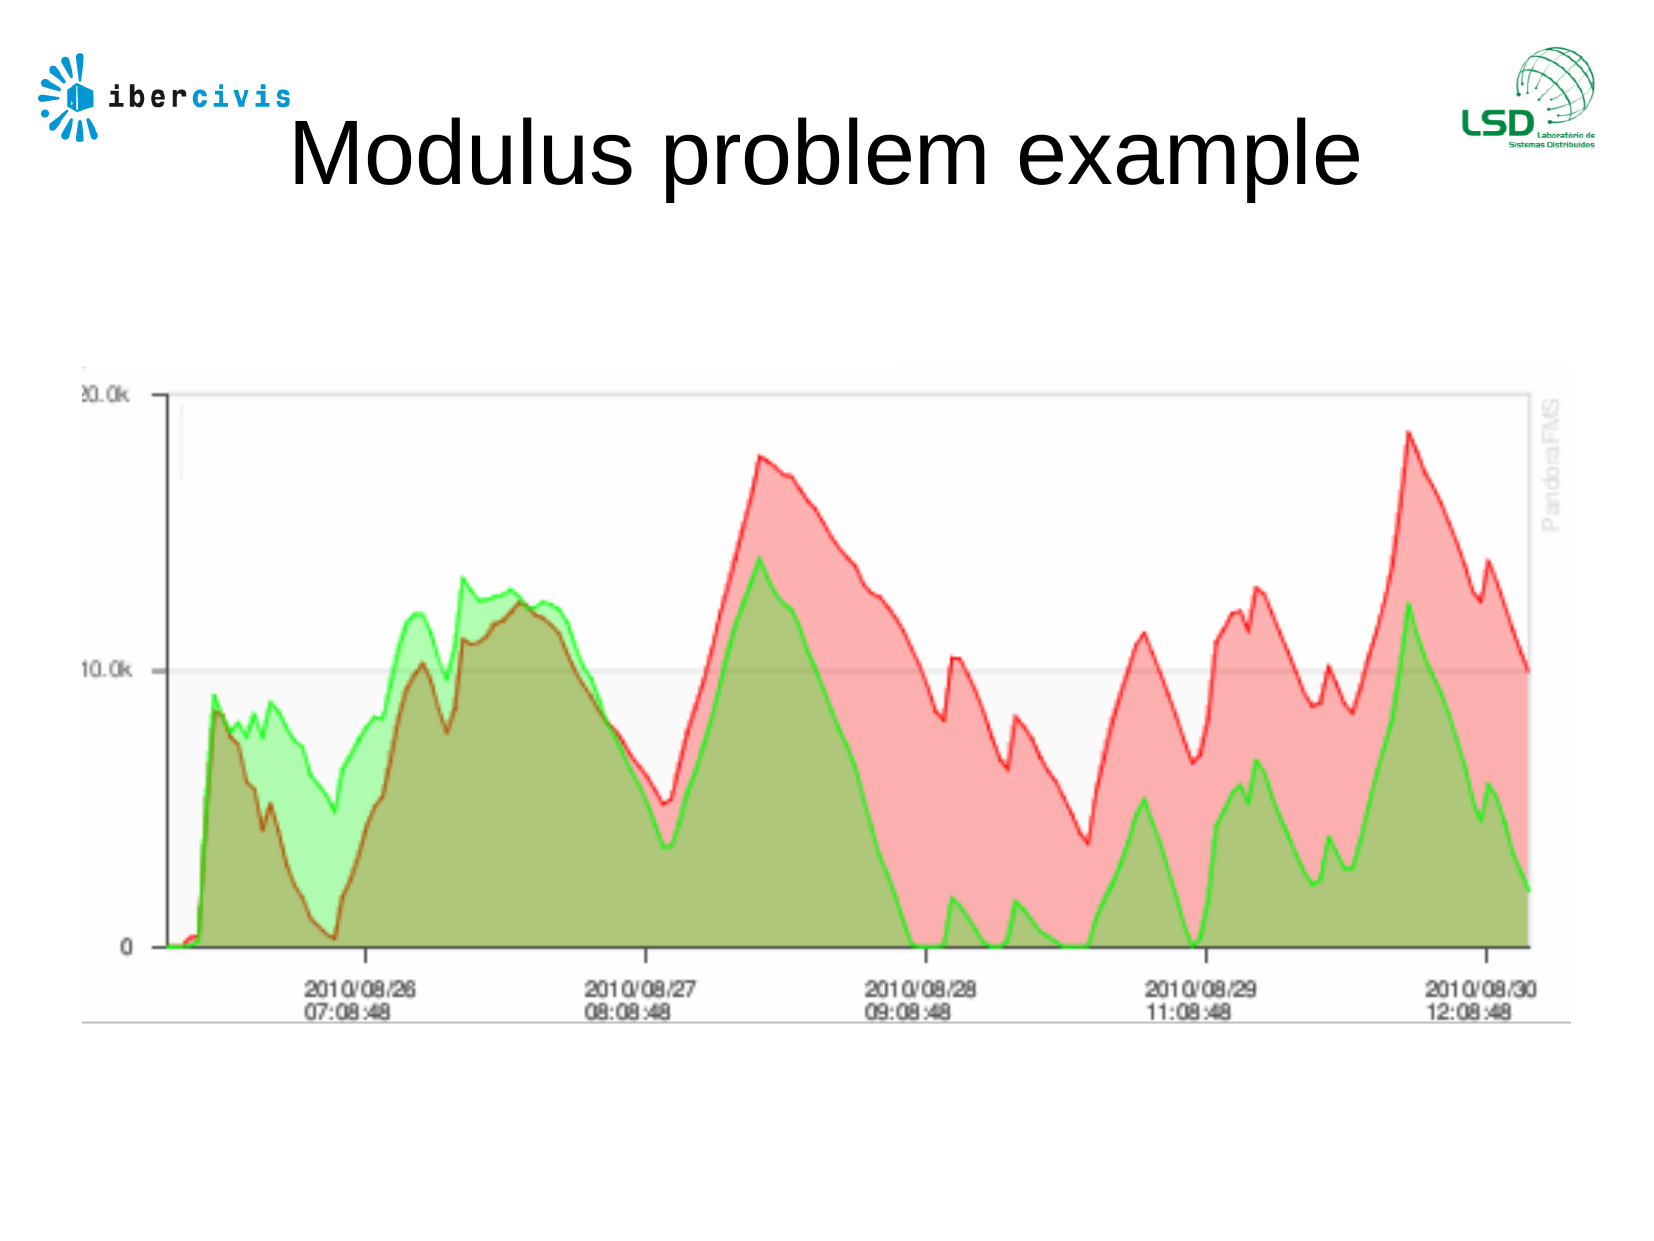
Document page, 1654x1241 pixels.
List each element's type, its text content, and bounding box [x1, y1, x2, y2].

picture [1461, 45, 1595, 148]
picture [82, 366, 1571, 1032]
title Modulus problem example [82, 49, 1571, 257]
picture [38, 53, 290, 142]
